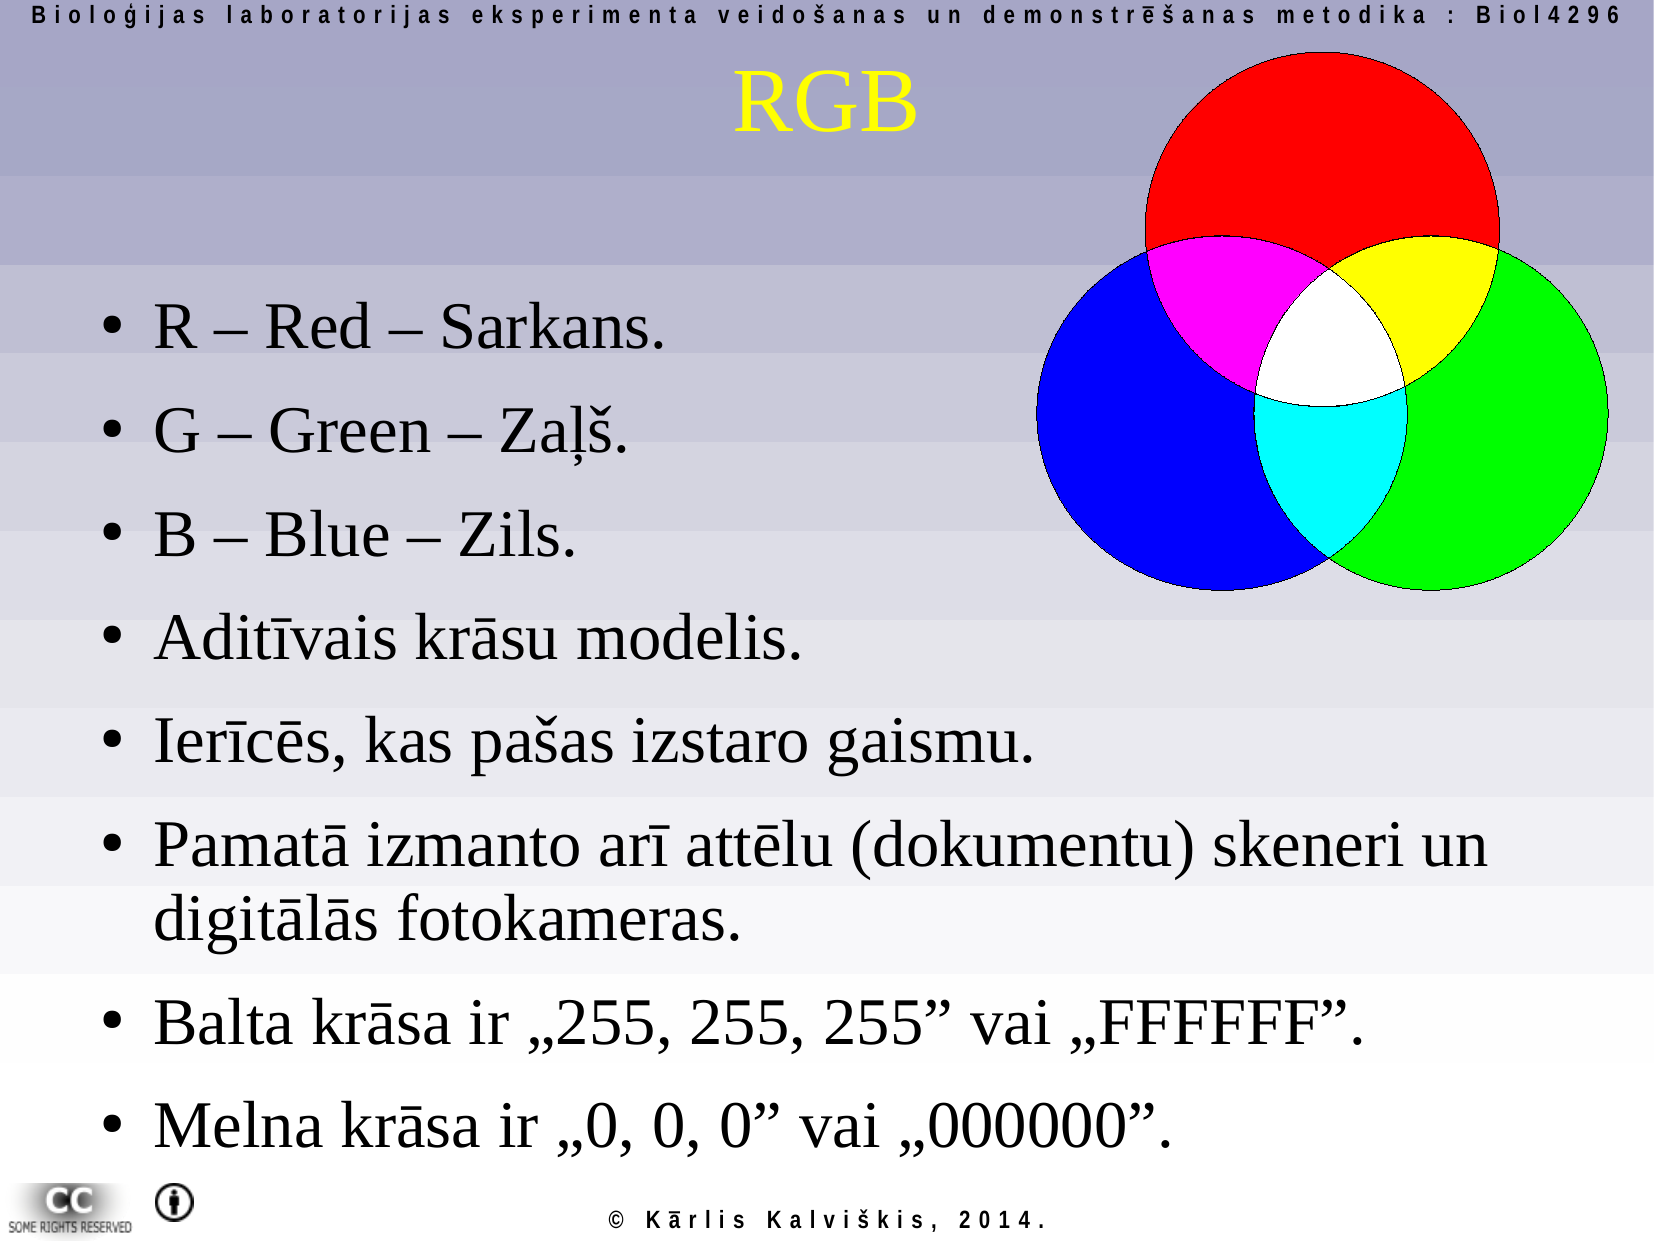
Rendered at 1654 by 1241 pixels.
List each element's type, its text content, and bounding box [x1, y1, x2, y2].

text_box [1036, 52, 1609, 591]
list R – Red – Sarkans. G – Green – Zaļš. B – Blue – Zils. Aditīvais krāsu modelis. Ierīcēs, kas pašas izstaro gaismu. Pamatā izmanto arī attēlu (dokumentu) skeneri un digitālās fotokameras. Balta krāsa ir „255, 255, 255” vai „FFFFFF”. Melna krāsa ir „0, 0, 0” vai „000000”. [82, 289, 1571, 1163]
picture [0, 0, 1654, 1241]
title RGB [29, 49, 1625, 296]
